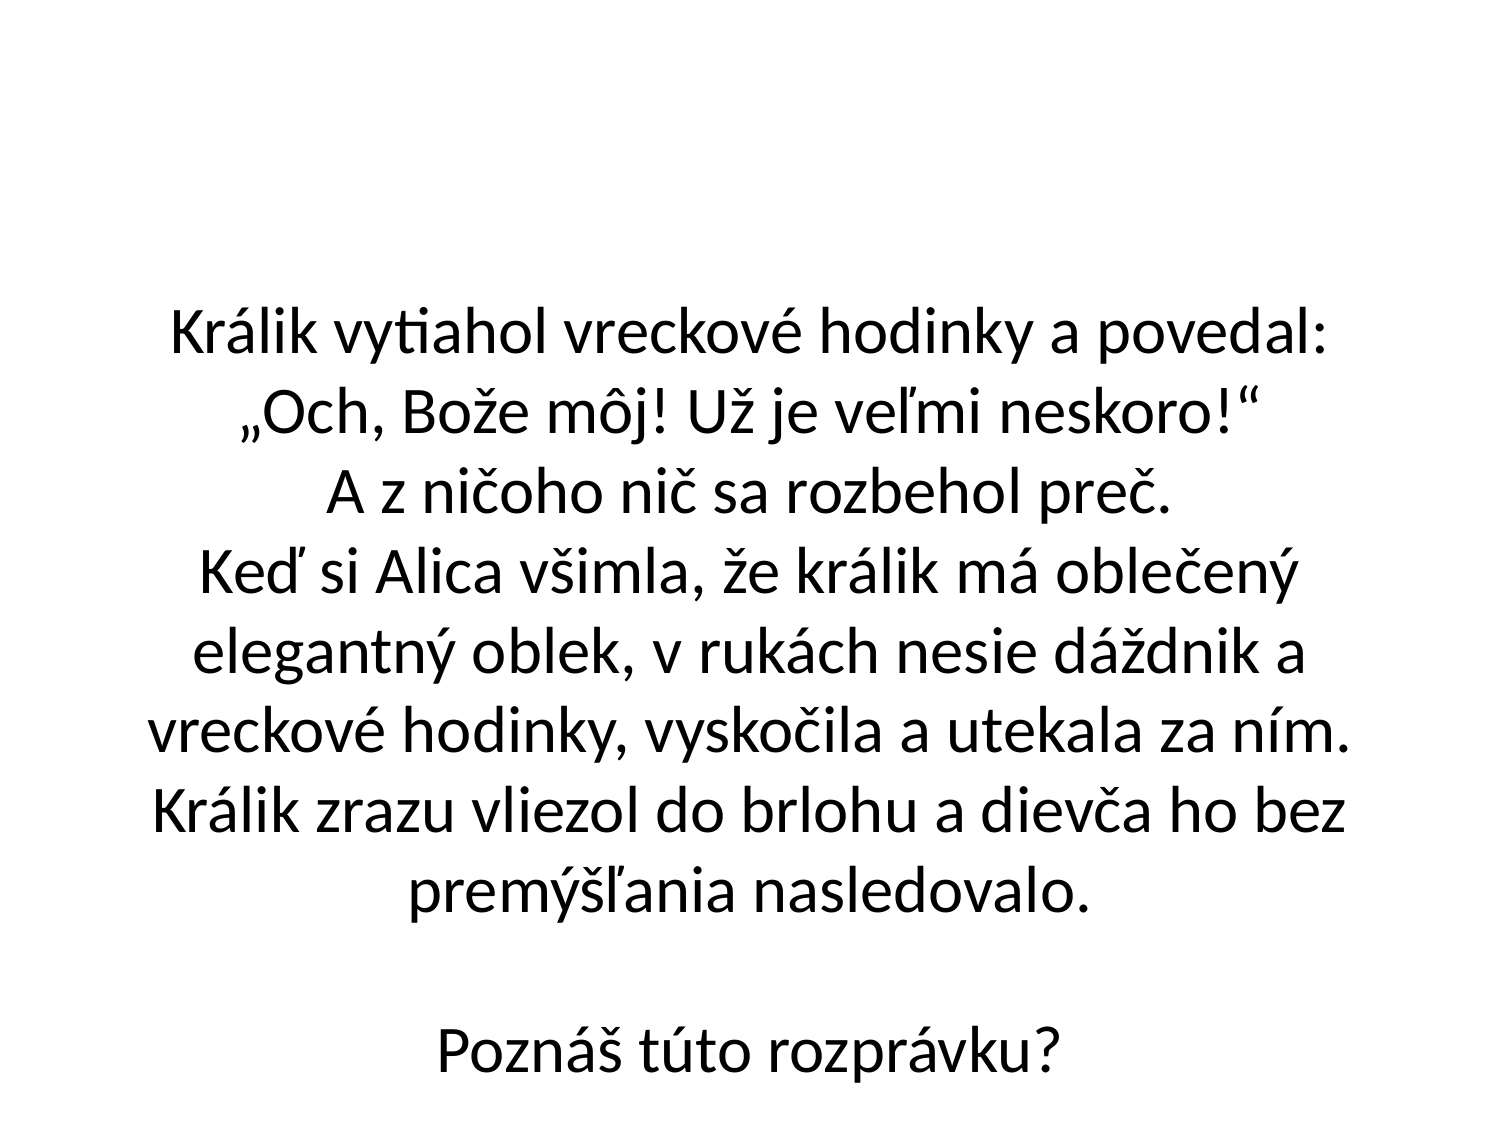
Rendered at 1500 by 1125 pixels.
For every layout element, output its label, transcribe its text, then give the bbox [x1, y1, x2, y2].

title Králik vytiahol vreckové hodinky a povedal: „Och, Bože môj! Už je veľmi neskoro!“ A z ničoho nič sa rozbehol preč. Keď si Alica všimla, že králik má oblečený elegantný oblek, v rukách nesie dáždnik a vreckové hodinky, vyskočila a utekala za ním. Králik zrazu vliezol do brlohu a dievča ho bez premýšľania nasledovalo. Poznáš túto rozprávku? [75, 199, 1425, 1032]
